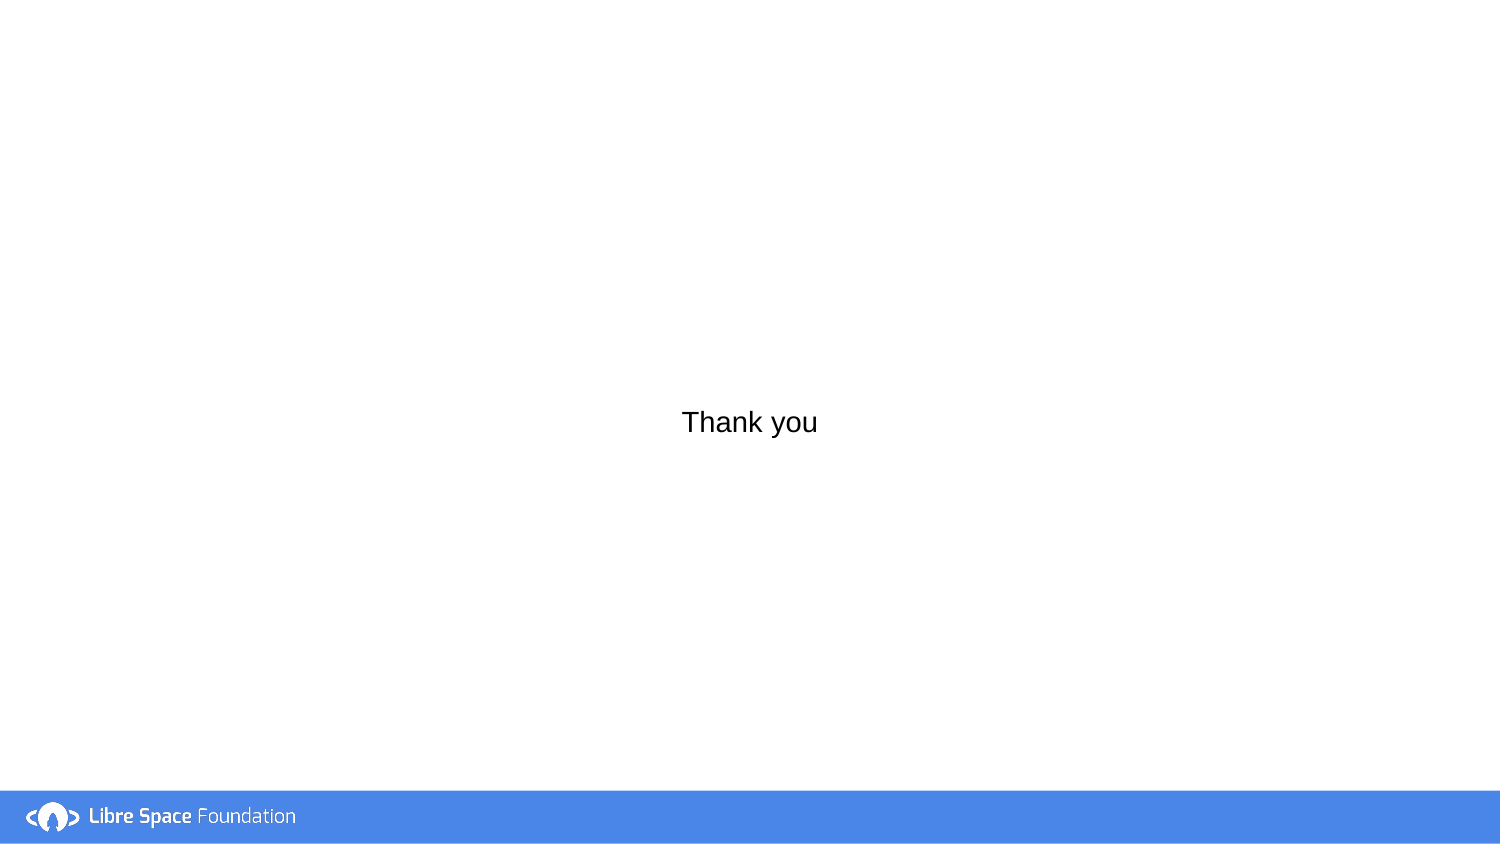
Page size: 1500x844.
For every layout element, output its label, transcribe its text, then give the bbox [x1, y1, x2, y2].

title Thank you [51, 352, 1449, 491]
picture [26, 802, 295, 832]
